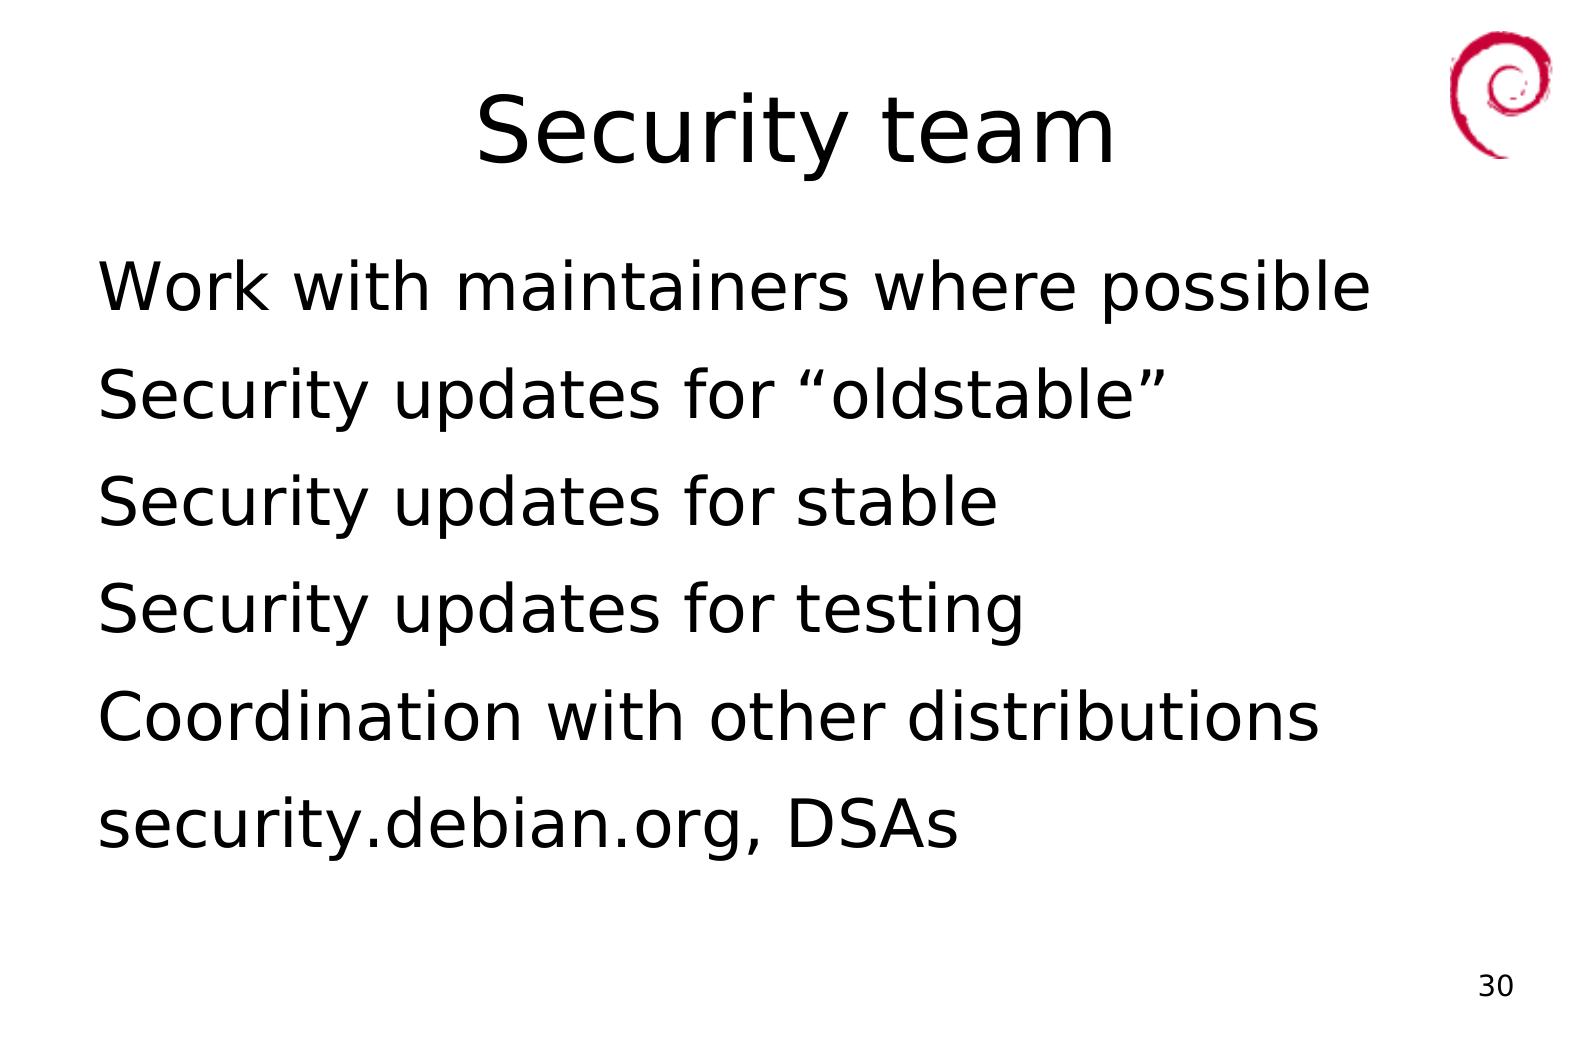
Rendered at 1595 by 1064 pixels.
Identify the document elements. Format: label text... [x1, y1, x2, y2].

picture [1450, 31, 1555, 159]
title Security team [79, 42, 1515, 221]
list Work with maintainers where possible Security updates for “oldstable” Security updates for stable Security updates for testing Coordination with other distributions security.debian.org, DSAs [79, 248, 1515, 951]
